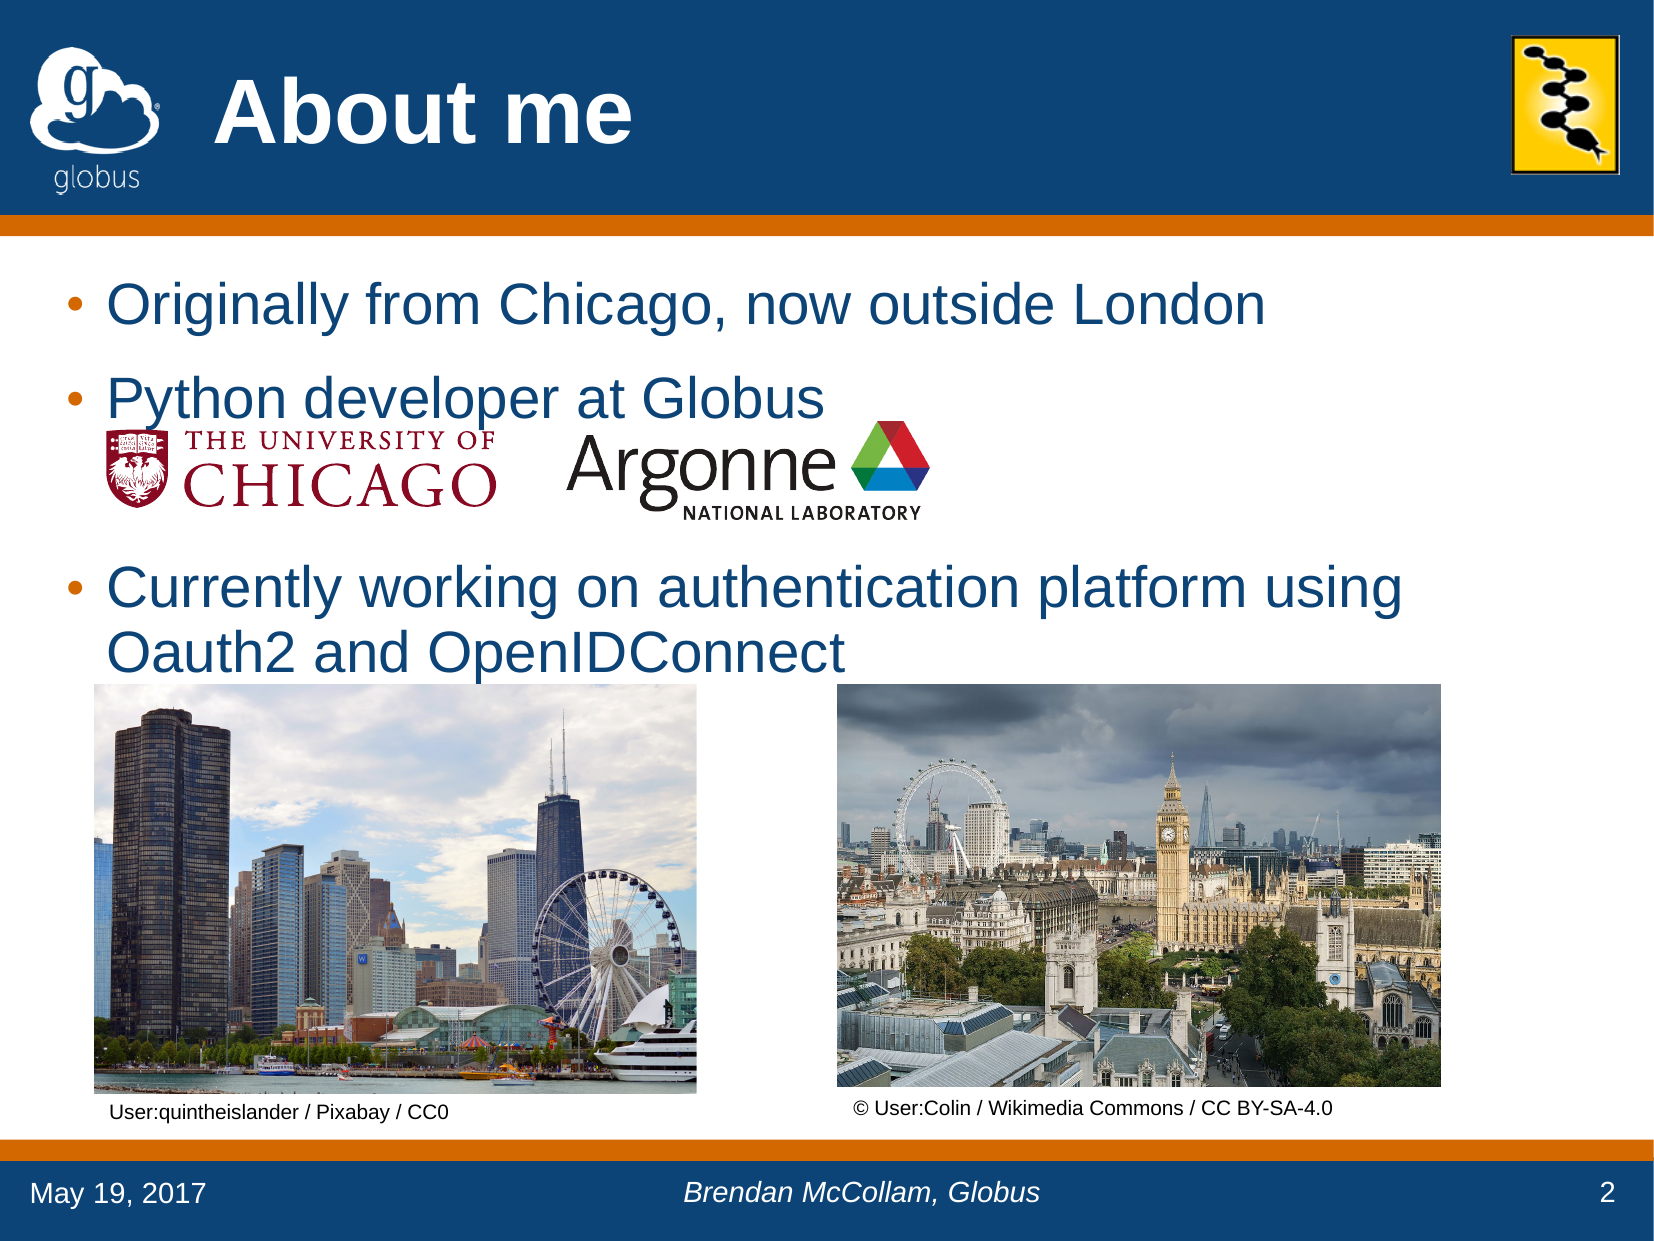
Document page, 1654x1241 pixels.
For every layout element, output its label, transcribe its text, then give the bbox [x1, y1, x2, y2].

picture [1511, 35, 1620, 175]
picture [566, 421, 930, 520]
picture [106, 429, 497, 508]
picture [94, 684, 697, 1093]
picture [837, 684, 1441, 1087]
text_box User:quintheislander / Pixabay / CC0 [94, 1093, 697, 1134]
list Originally from Chicago, now outside London Python developer at Globus Currently working on authentication platform using Oauth2 and OpenIDConnect [47, 271, 1607, 1111]
text_box © User:Colin / Wikimedia Commons / CC BY-SA-4.0 [838, 1089, 1441, 1146]
picture [30, 47, 160, 195]
title About me [212, 8, 1465, 216]
